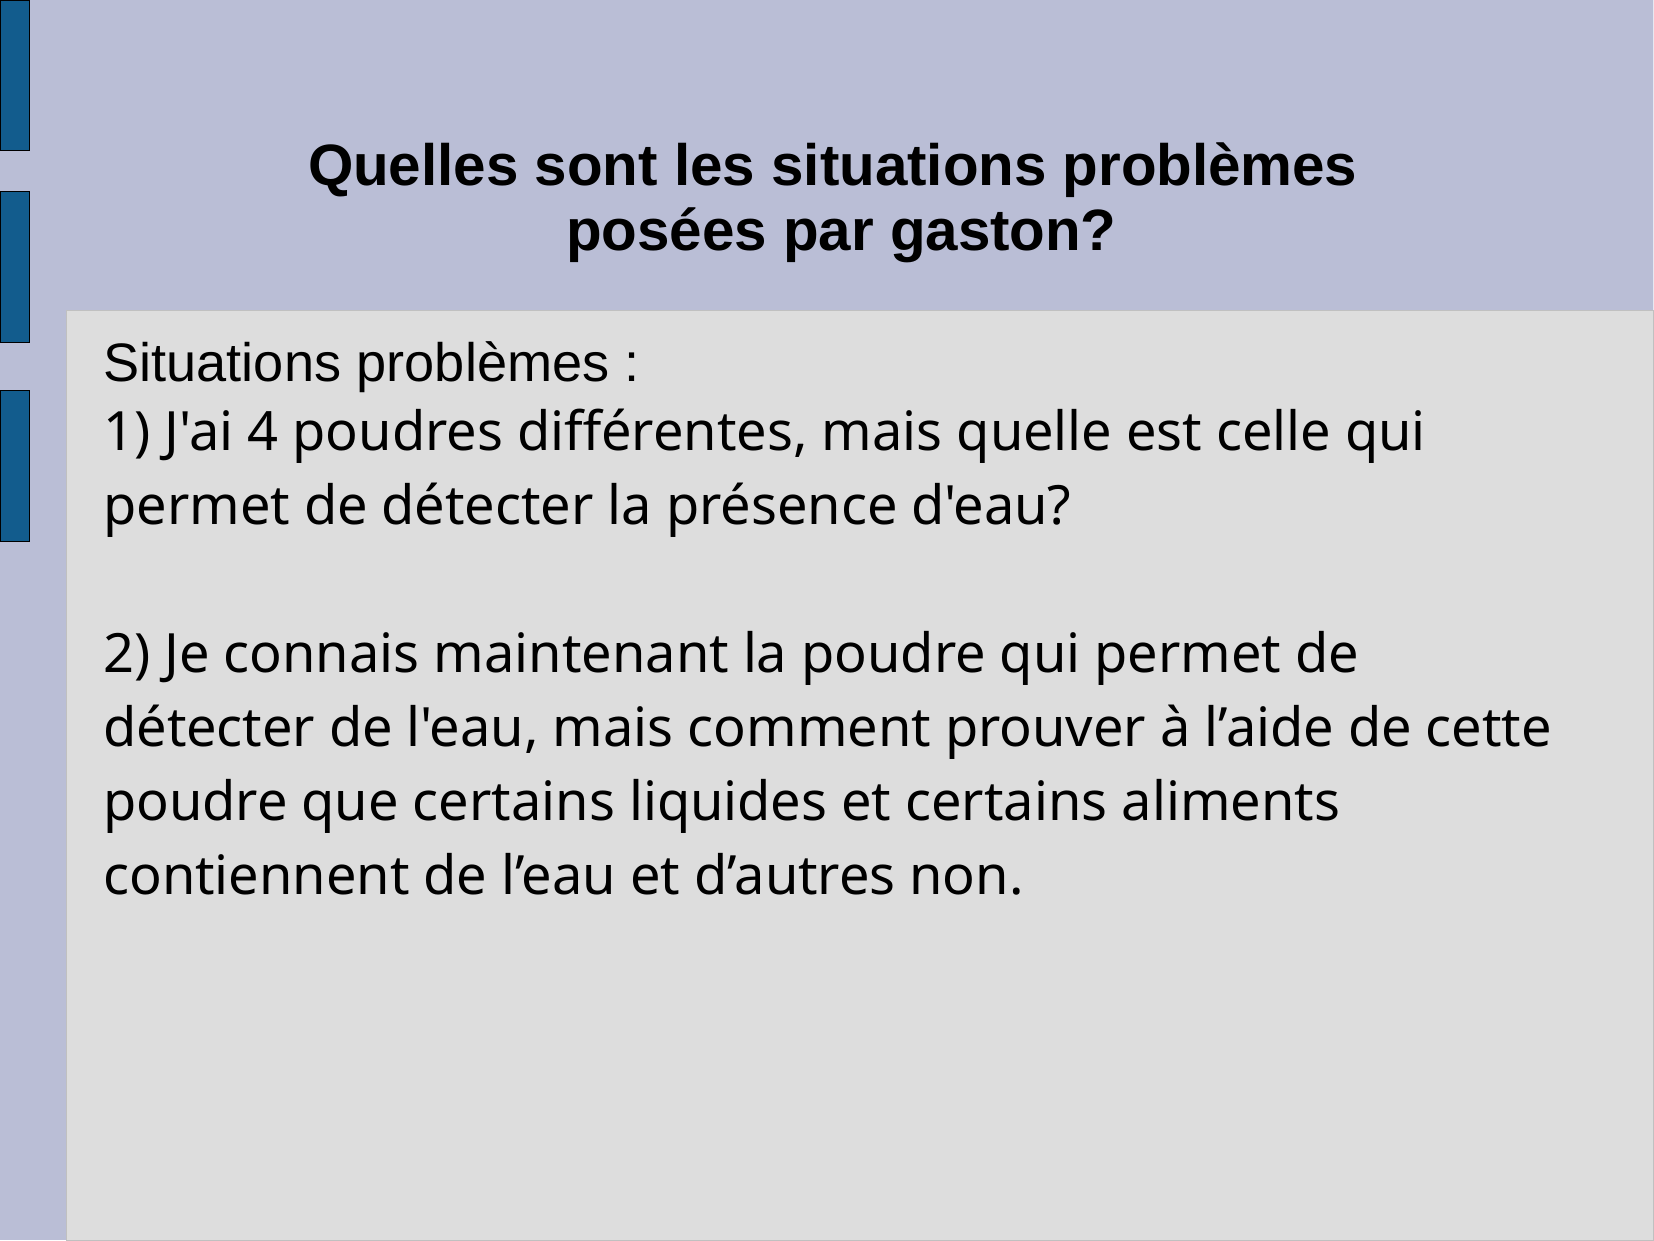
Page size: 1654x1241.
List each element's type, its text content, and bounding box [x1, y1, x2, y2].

text_box Situations problèmes : 1) J'ai 4 poudres différentes, mais quelle est celle qui permet de détecter la présence d'eau? 2) Je connais maintenant la poudre qui permet de détecter de l'eau, mais comment prouver à l’aide de cette poudre que certains liquides et certains aliments contiennent de l’eau et d’autres non. [88, 324, 1595, 1098]
text_box Quelles sont les situations problèmes posées par gaston? [118, 125, 1565, 274]
